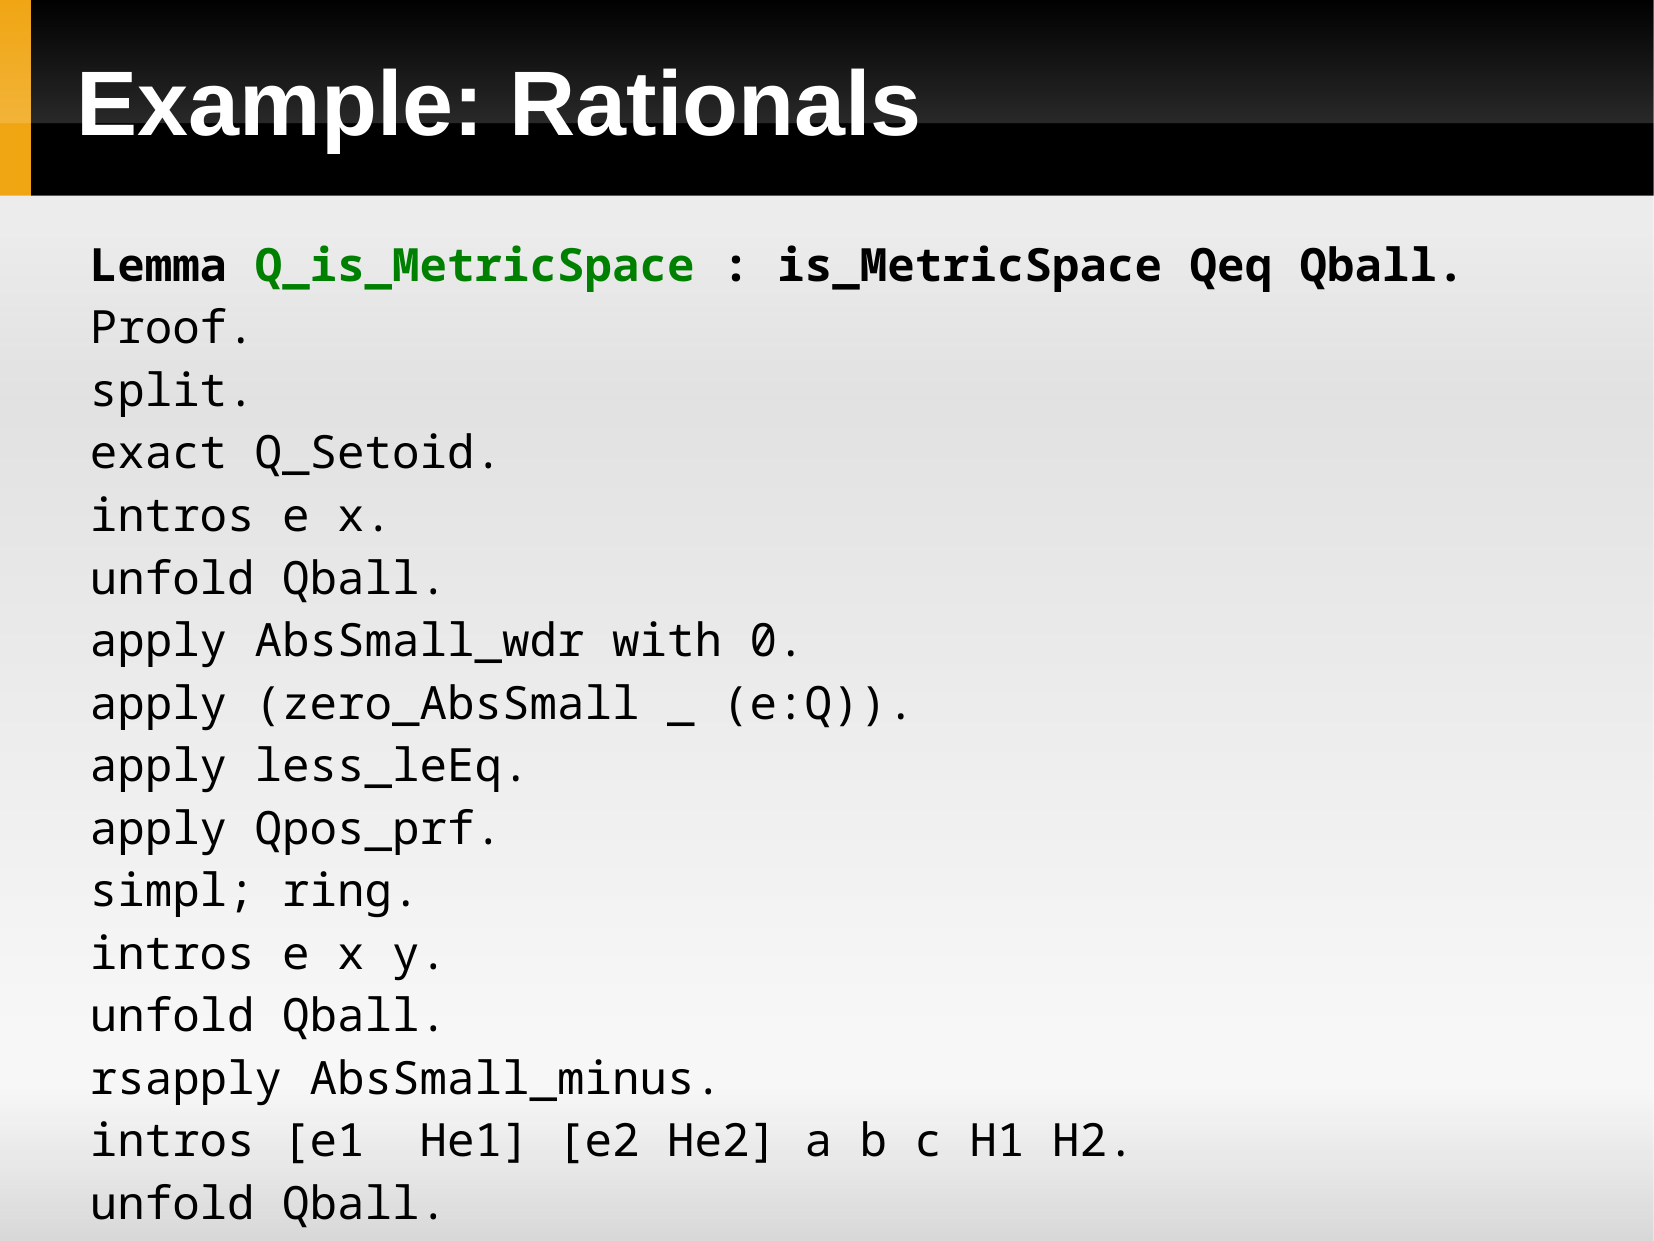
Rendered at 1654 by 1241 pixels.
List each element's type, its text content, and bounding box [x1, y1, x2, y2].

title Example: Rationals [76, 7, 1565, 200]
text_box Lemma Q_is_MetricSpace : is_MetricSpace Qeq Qball. Proof. split. exact Q_Setoid. intros e x. unfold Qball. apply AbsSmall_wdr with 0. apply (zero_AbsSmall _ (e:Q)). apply less_leEq. apply Qpos_prf. simpl; ring. intros e x y. unfold Qball. rsapply AbsSmall_minus. intros [e1 He1] [e2 He2] a b c H1 H2. unfold Qball. apply AbsSmall_wdr with ((a-b)+(b-c)). autorewrite with QposElim. rsapply AbsSmall_plus; assumption. simpl; ring. intros e a b H. unfold Qball. assert (forall x, (forall d : Qpos, x <= e+d) -> x <= e). intros. rsapply shift_zero_leEq_minus'. rsapply inv_cancel_leEq. rsapply approach_zero_weak. intros. replace LHS with (x[-](e:Q)). rsapply shift_minus_leEq. replace RHS with (e+e0) by ring. [75, 225, 1654, 1241]
picture [0, 0, 1654, 1241]
